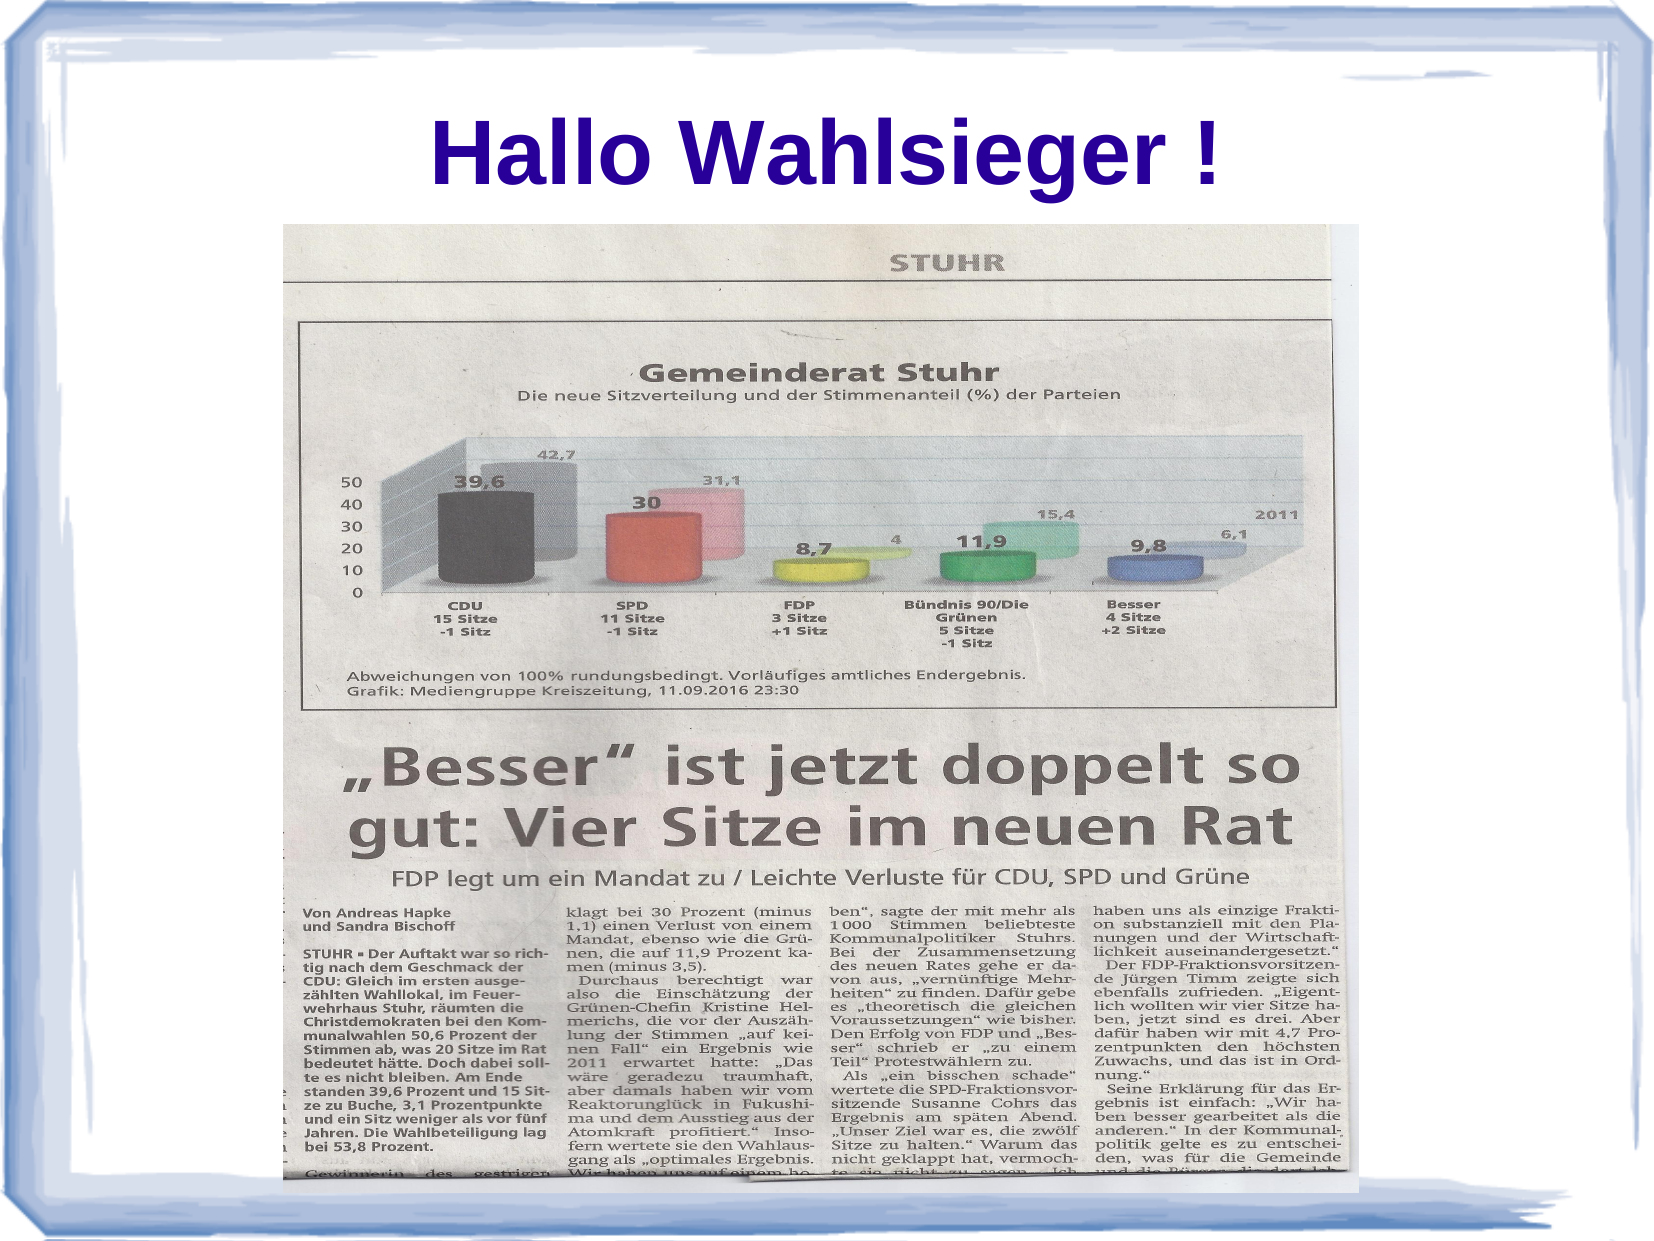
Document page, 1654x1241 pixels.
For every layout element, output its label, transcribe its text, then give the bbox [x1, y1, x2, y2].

picture [0, 0, 1654, 1241]
title Hallo Wahlsieger ! [82, 49, 1571, 257]
